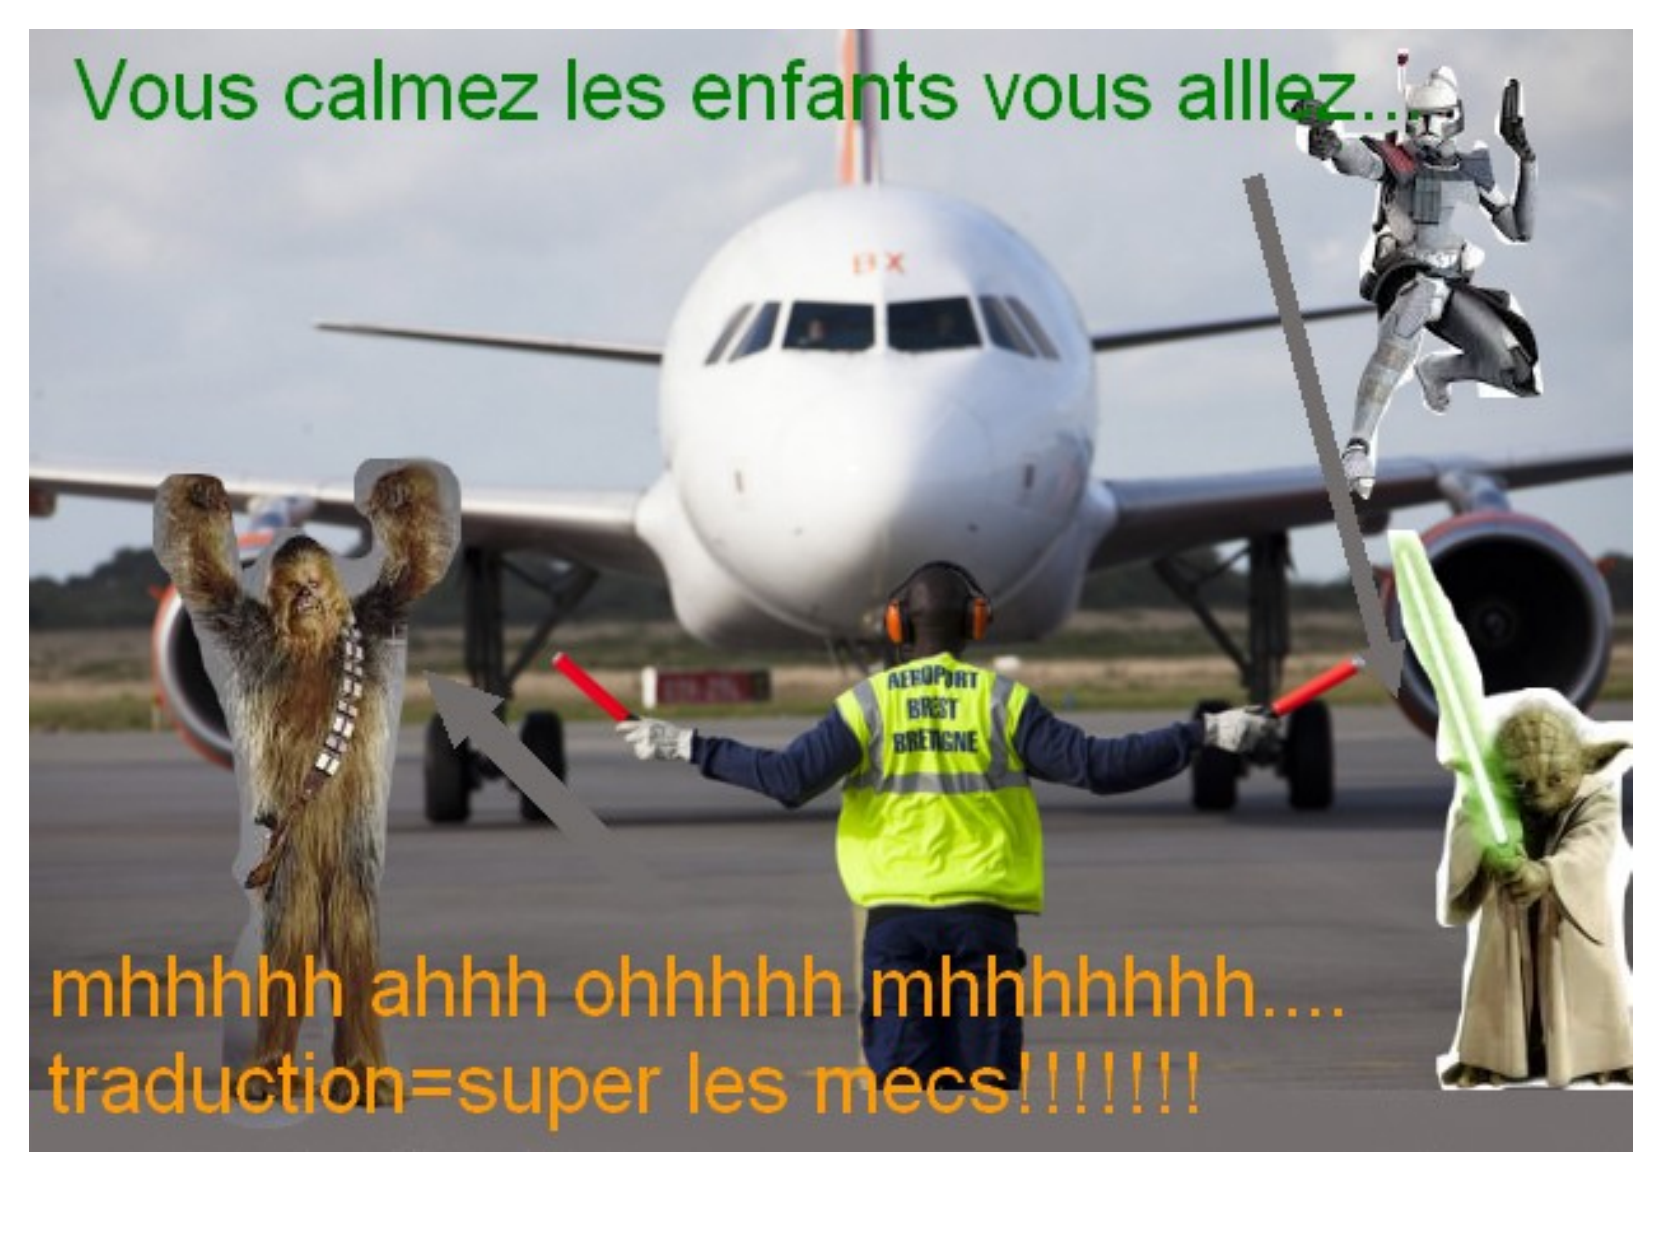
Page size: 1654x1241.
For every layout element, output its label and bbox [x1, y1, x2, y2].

picture [29, 29, 1633, 1152]
